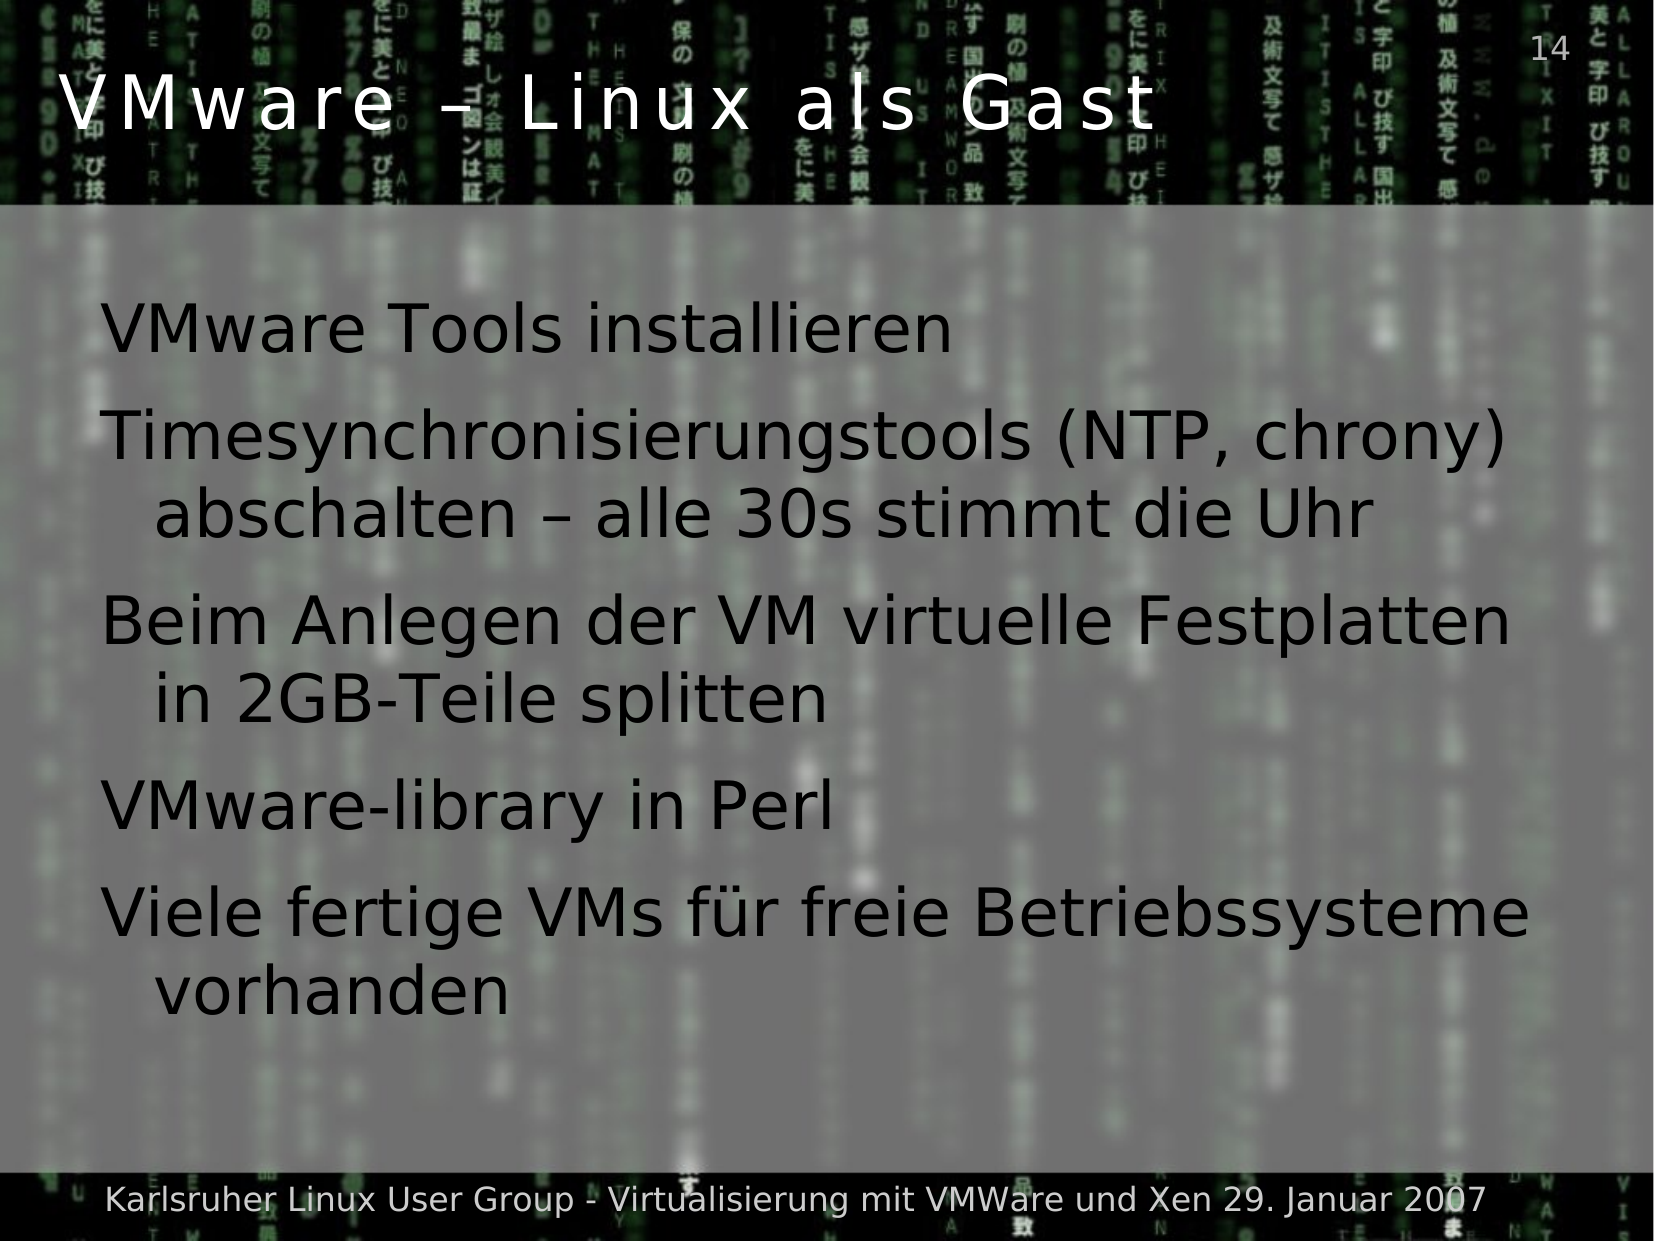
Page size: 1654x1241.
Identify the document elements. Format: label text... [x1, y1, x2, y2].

title VMware – Linux als Gast [59, 29, 1270, 178]
list VMware Tools installieren Timesynchronisierungstools (NTP, chrony) abschalten – alle 30s stimmt die Uhr Beim Anlegen der VM virtuelle Festplatten in 2GB-Teile splitten VMware-library in Perl Viele fertige VMs für freie Betriebssysteme vorhanden [82, 290, 1571, 1241]
picture [0, 0, 1654, 1241]
